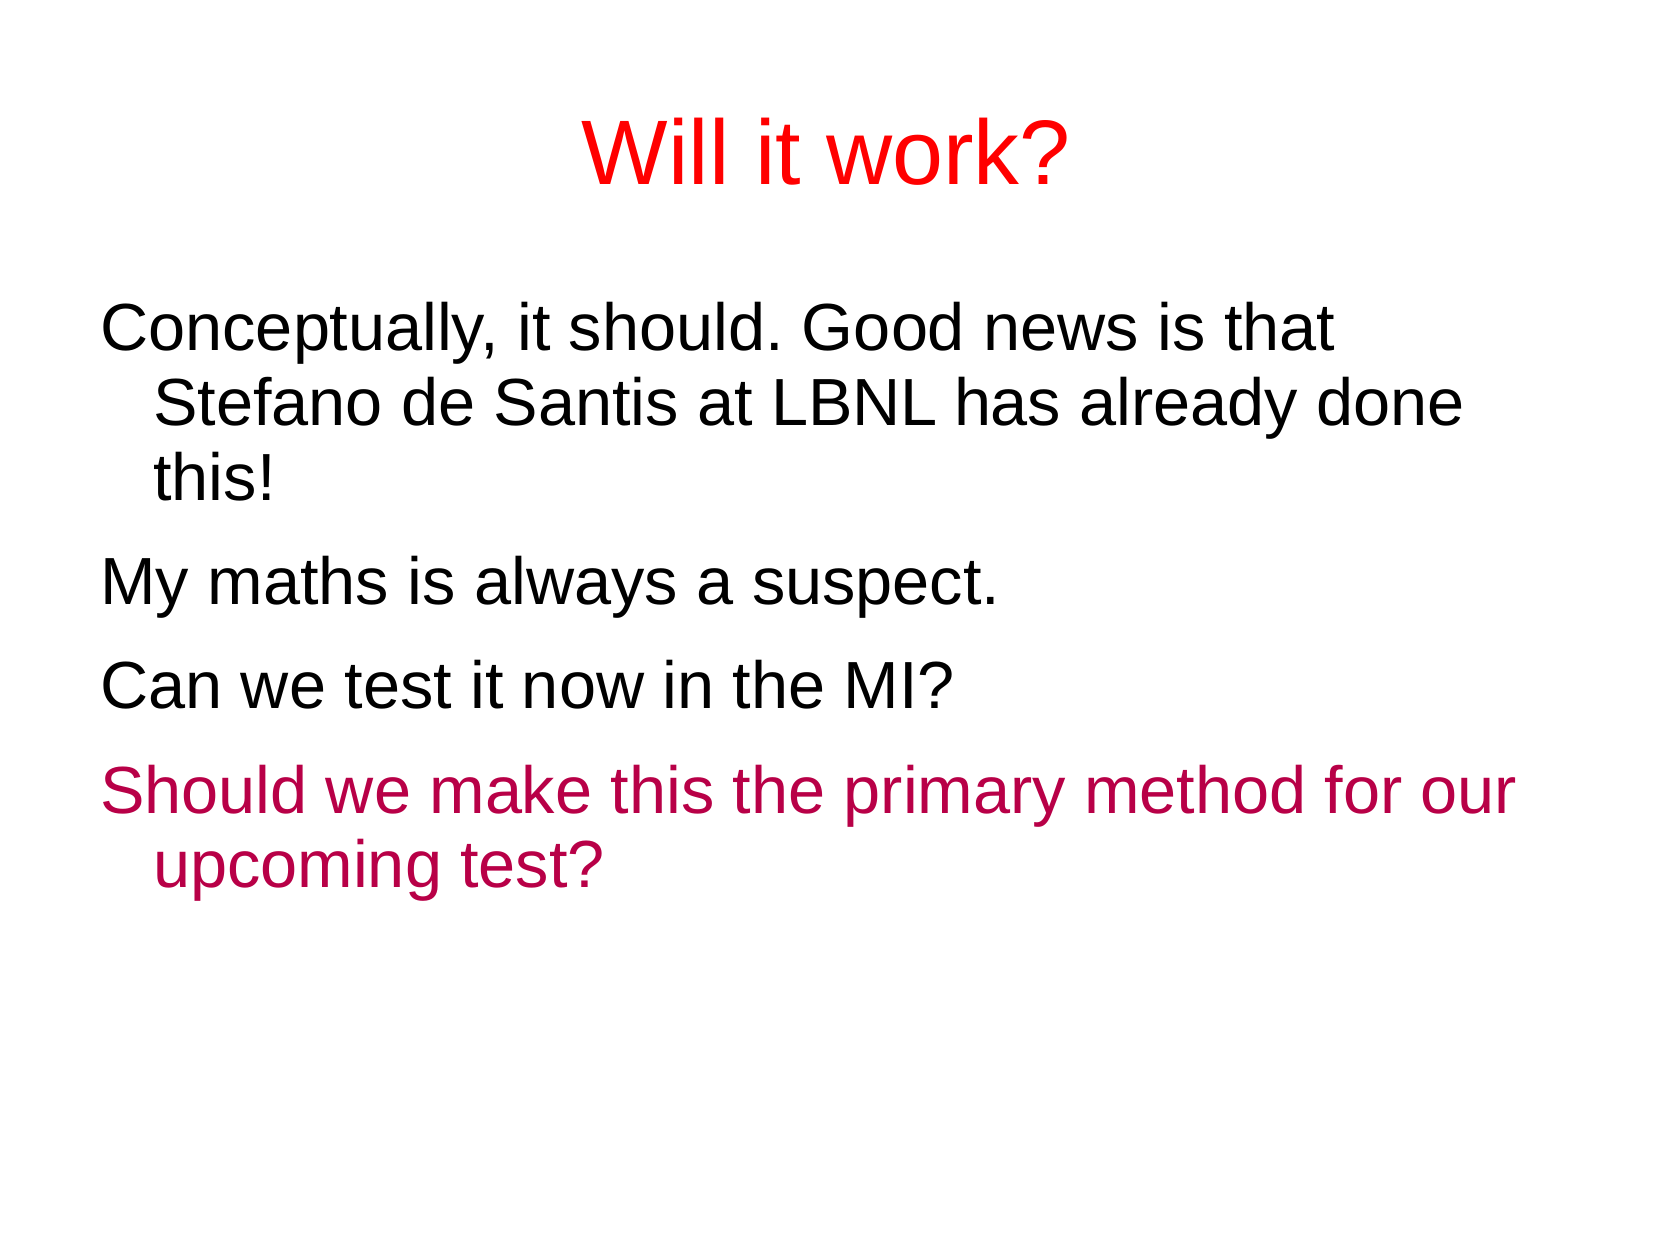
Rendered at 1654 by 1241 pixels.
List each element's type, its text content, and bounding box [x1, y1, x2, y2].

title Will it work? [82, 56, 1571, 250]
list Conceptually, it should. Good news is that Stefano de Santis at LBNL has already done this! My maths is always a suspect. Can we test it now in the MI? Should we make this the primary method for our upcoming test? [82, 290, 1571, 1094]
